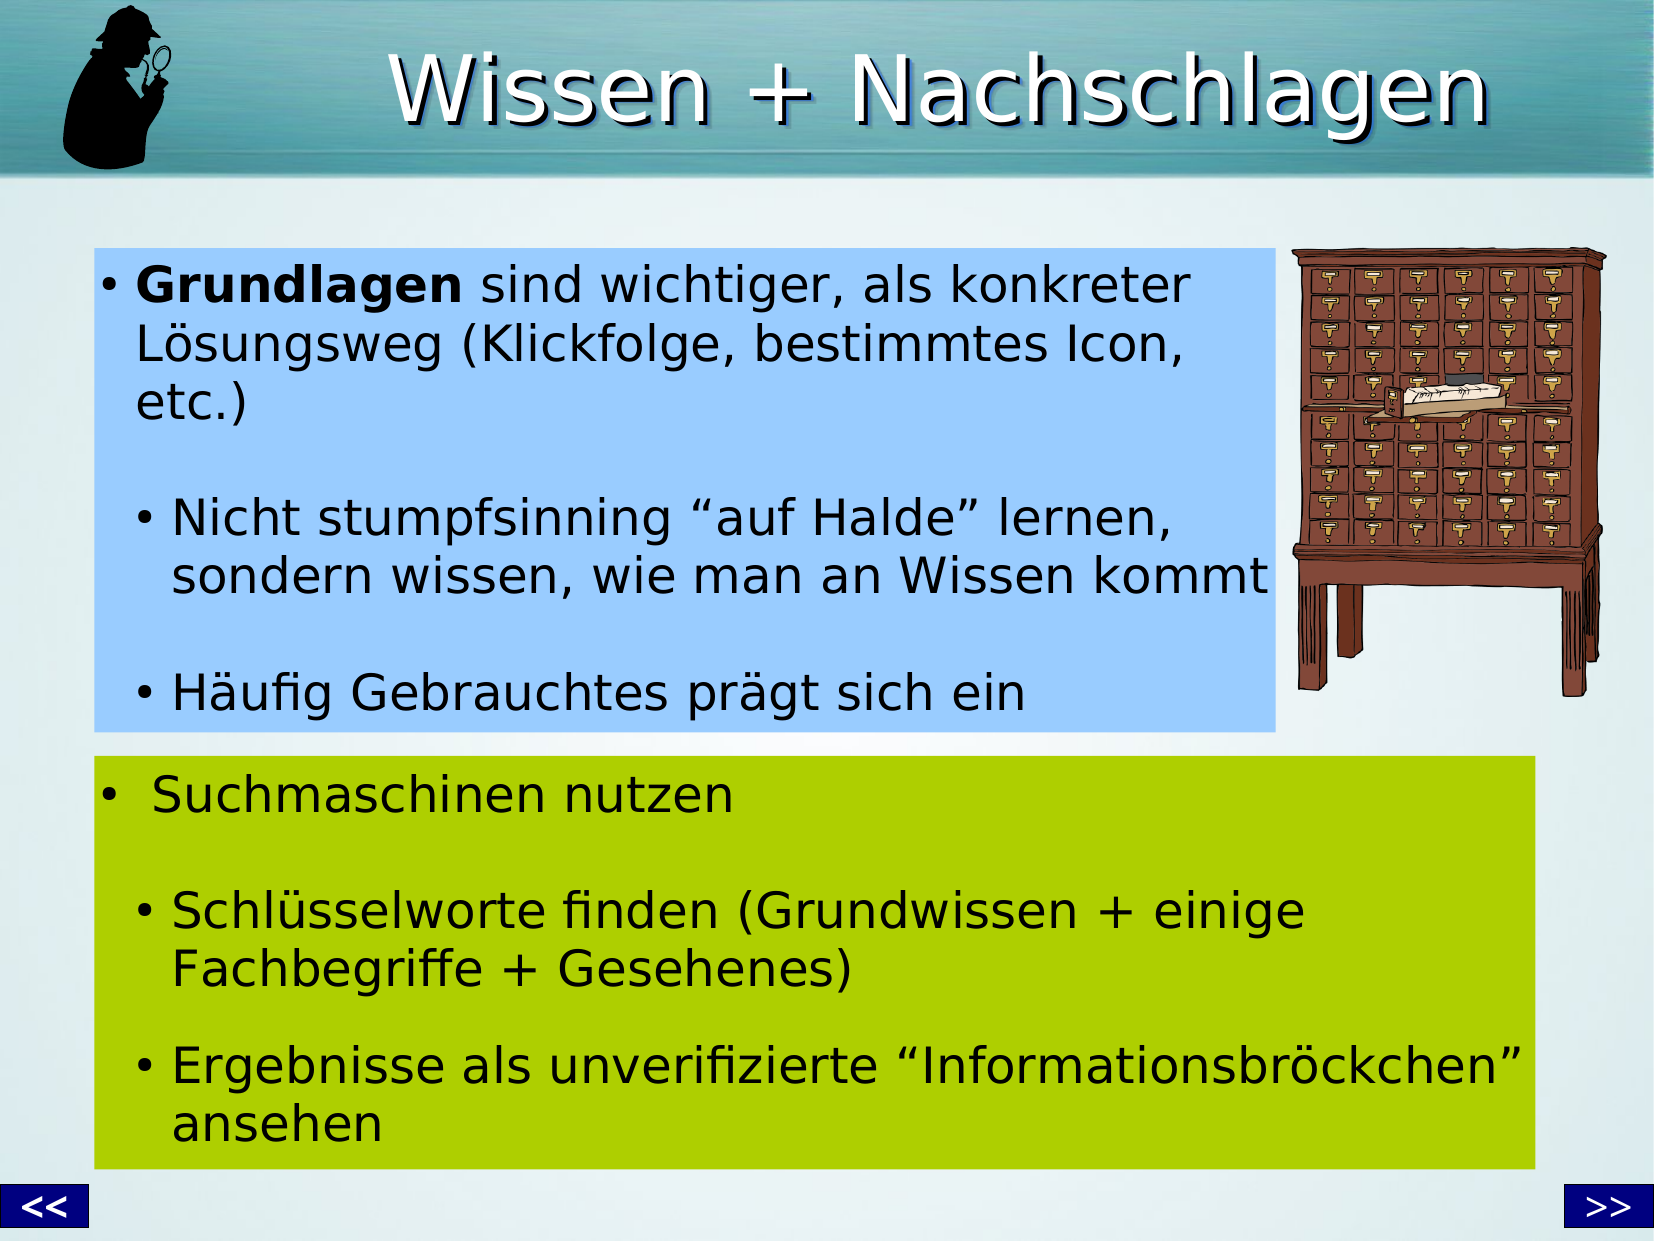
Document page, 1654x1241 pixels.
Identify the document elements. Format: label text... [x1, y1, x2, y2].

title Wissen + Nachschlagen [224, 2, 1654, 178]
picture [0, 0, 1654, 1241]
text_box Grundlagen sind wichtiger, als konkreter Lösungsweg (Klickfolge, bestimmtes Icon, etc.) Nicht stumpfsinning “auf Halde” lernen, sondern wissen, wie man an Wissen kommt Häufig Gebrauchtes prägt sich ein Suchmaschinen nutzen Schlüsselworte finden (Grundwissen + einige Fachbegriffe + Gesehenes) Ergebnisse als unverifizierte “Informationsbröckchen” ansehen [29, 234, 1577, 1176]
